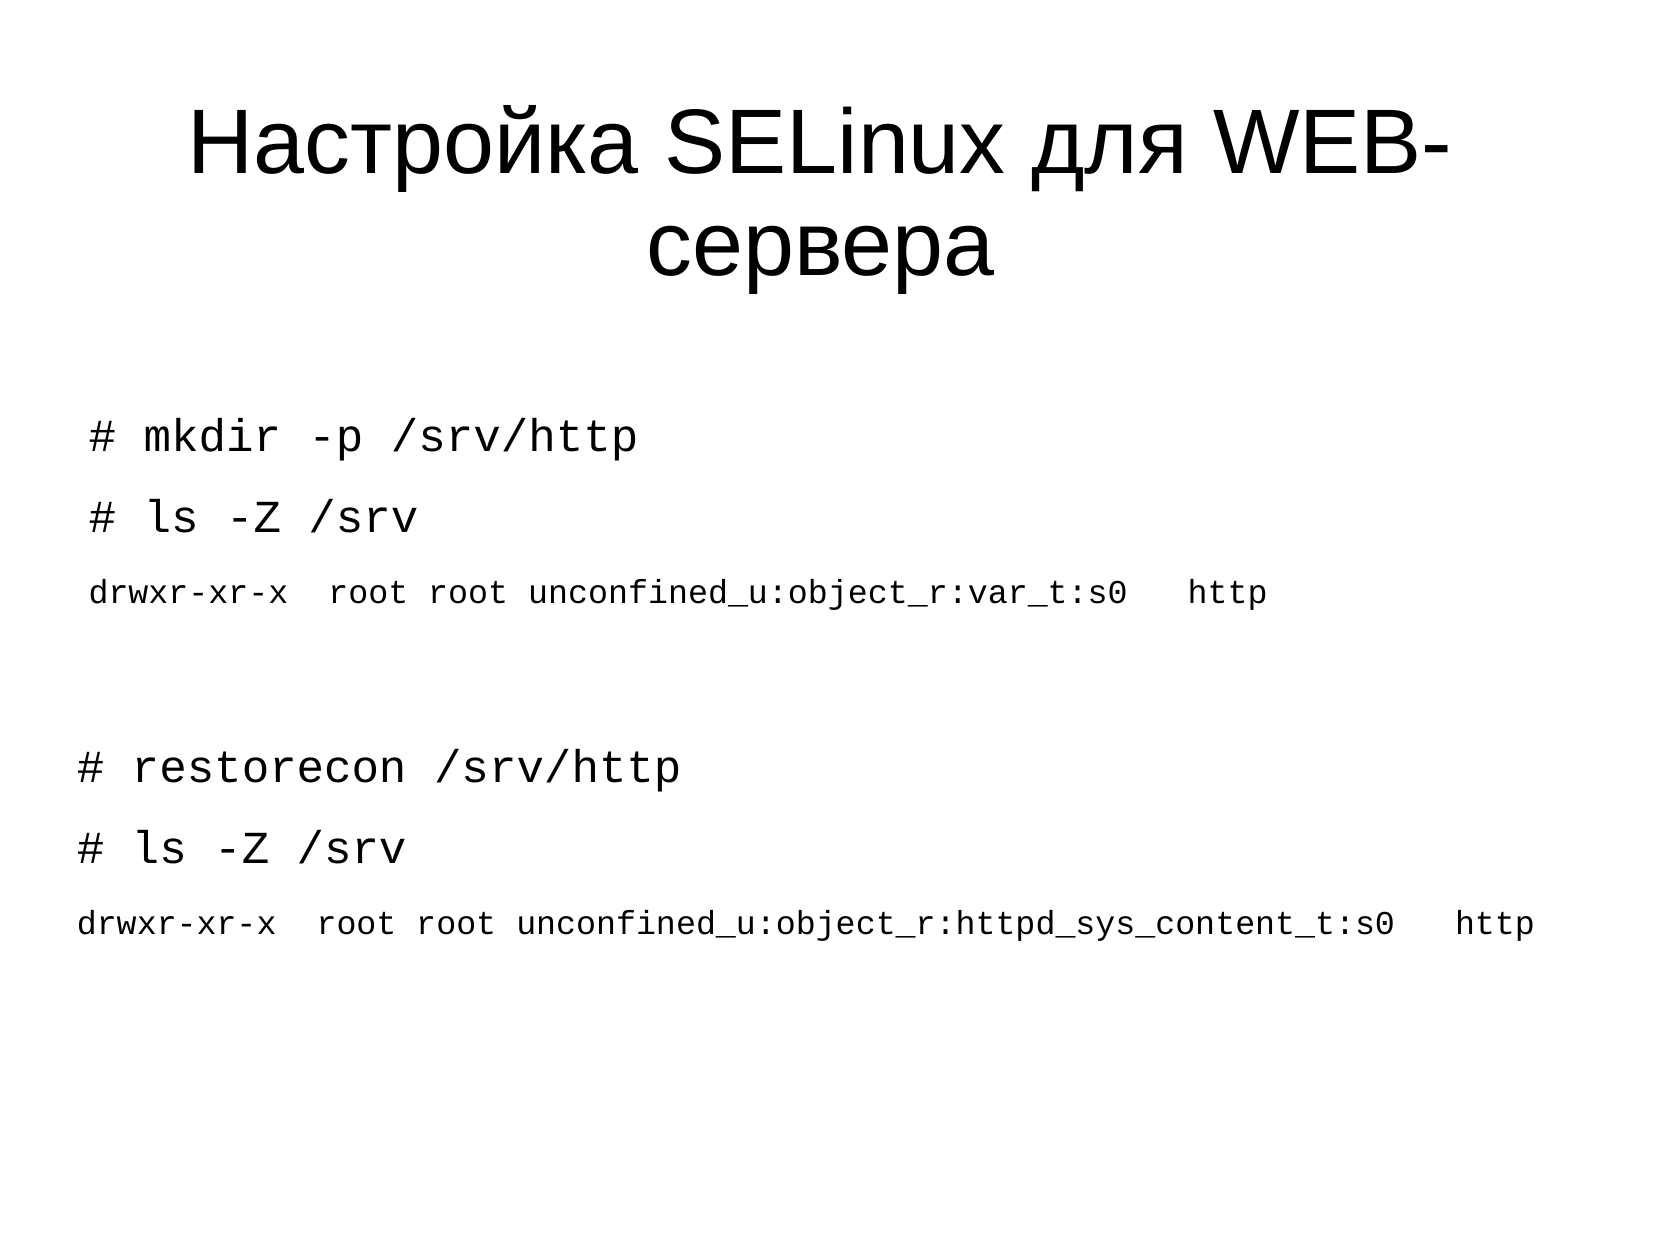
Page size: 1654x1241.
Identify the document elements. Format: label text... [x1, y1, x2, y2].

list # mkdir -p /srv/http # ls -Z /srv drwxr-xr-x root root unconfined_u:object_r:var_t:s0 http [88, 413, 1577, 614]
list # restorecon /srv/http # ls -Z /srv drwxr-xr-x root root unconfined_u:object_r:httpd_sys_content_t:s0 http [76, 744, 1565, 945]
title Настройка SELinux для WEB-сервера [76, 90, 1565, 296]
